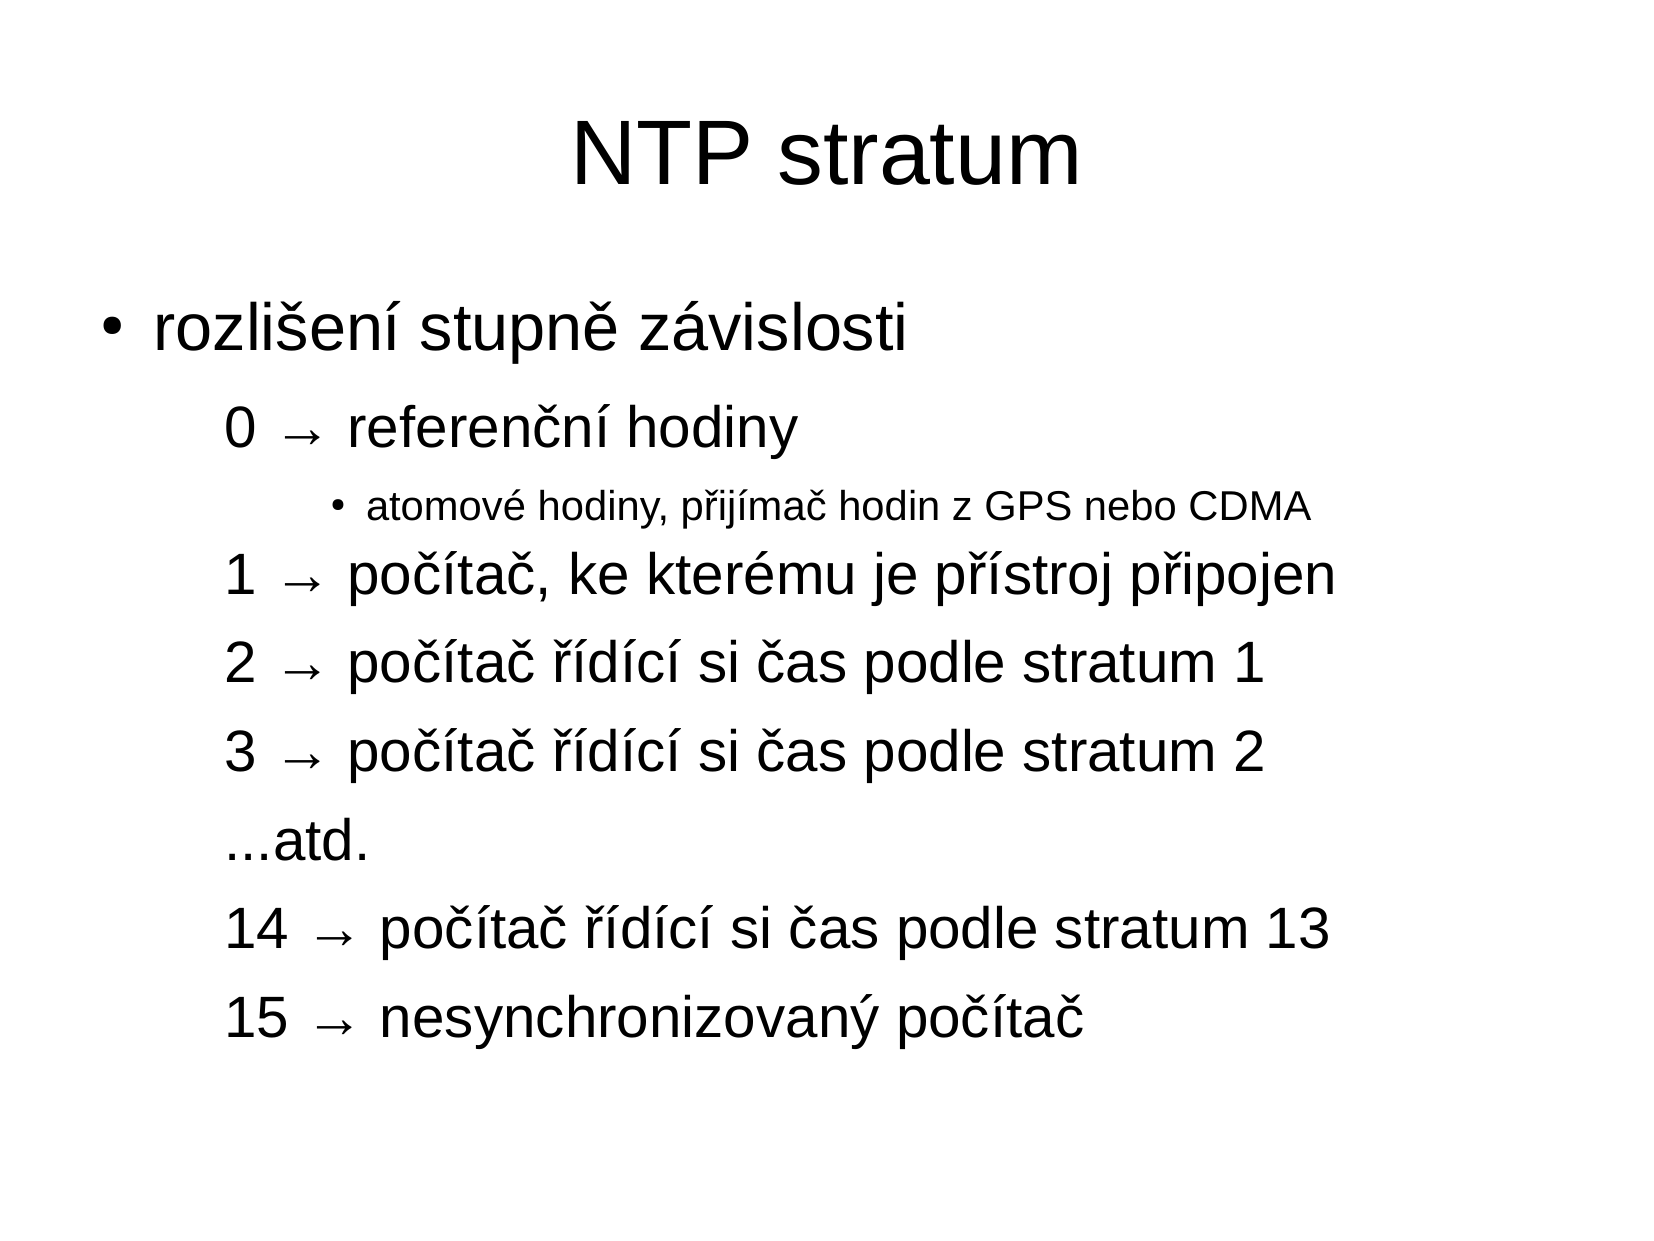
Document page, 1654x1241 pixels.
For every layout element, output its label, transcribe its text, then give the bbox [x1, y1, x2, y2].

title NTP stratum [82, 49, 1571, 257]
list rozlišení stupně závislosti 0 → referenční hodiny atomové hodiny, přijímač hodin z GPS nebo CDMA 1 → počítač, ke kterému je přístroj připojen 2 → počítač řídící si čas podle stratum 1 3 → počítač řídící si čas podle stratum 2 ...atd. 14 → počítač řídící si čas podle stratum 13 15 → nesynchronizovaný počítač [82, 290, 1571, 1050]
